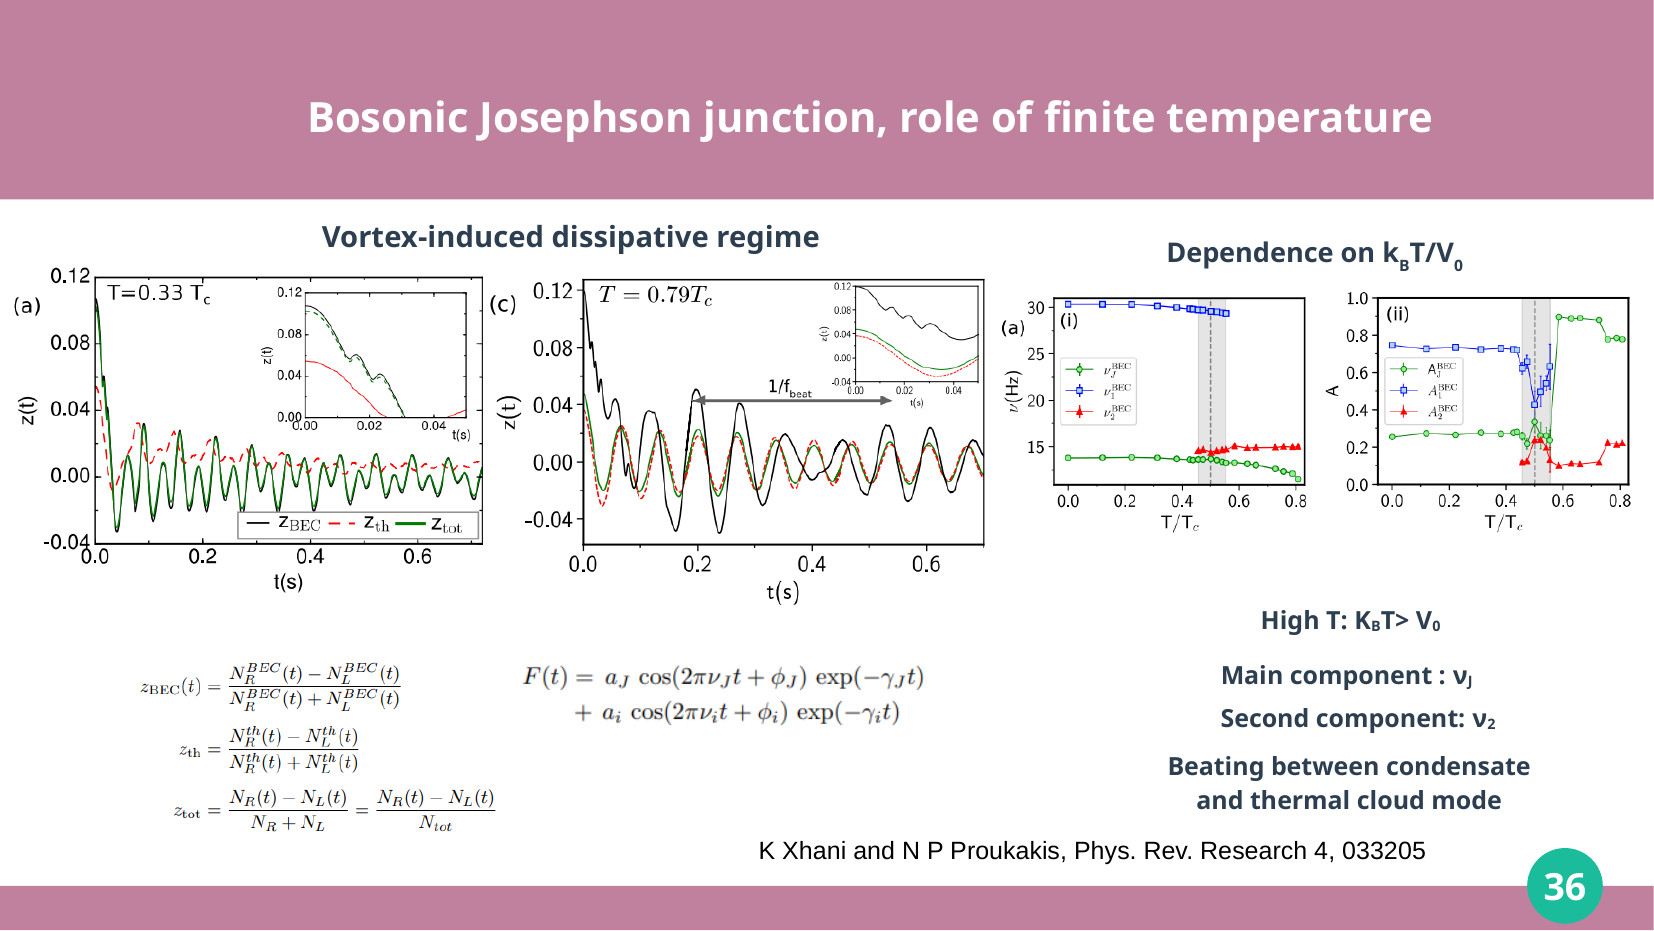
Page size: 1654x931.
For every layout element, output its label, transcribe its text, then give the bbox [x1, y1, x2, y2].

text_box Dependence on kBT/V0 [1151, 226, 1478, 284]
text_box K Xhani and N P Proukakis, Phys. Rev. Research 4, 033205 [743, 829, 1630, 901]
picture [996, 283, 1642, 538]
text_box Second component: ν2 [1205, 667, 1636, 768]
text_box Main component : νJ [1206, 624, 1636, 725]
text_box High T: KBT> V0 [1209, 595, 1492, 645]
picture [131, 649, 948, 840]
title Bosonic Josephson junction, role of finite temperature [307, 63, 1654, 170]
text_box Vortex-induced dissipative regime [307, 209, 1004, 264]
text_box Beating between condensate and thermal cloud mode [1152, 732, 1583, 833]
picture [9, 259, 992, 613]
